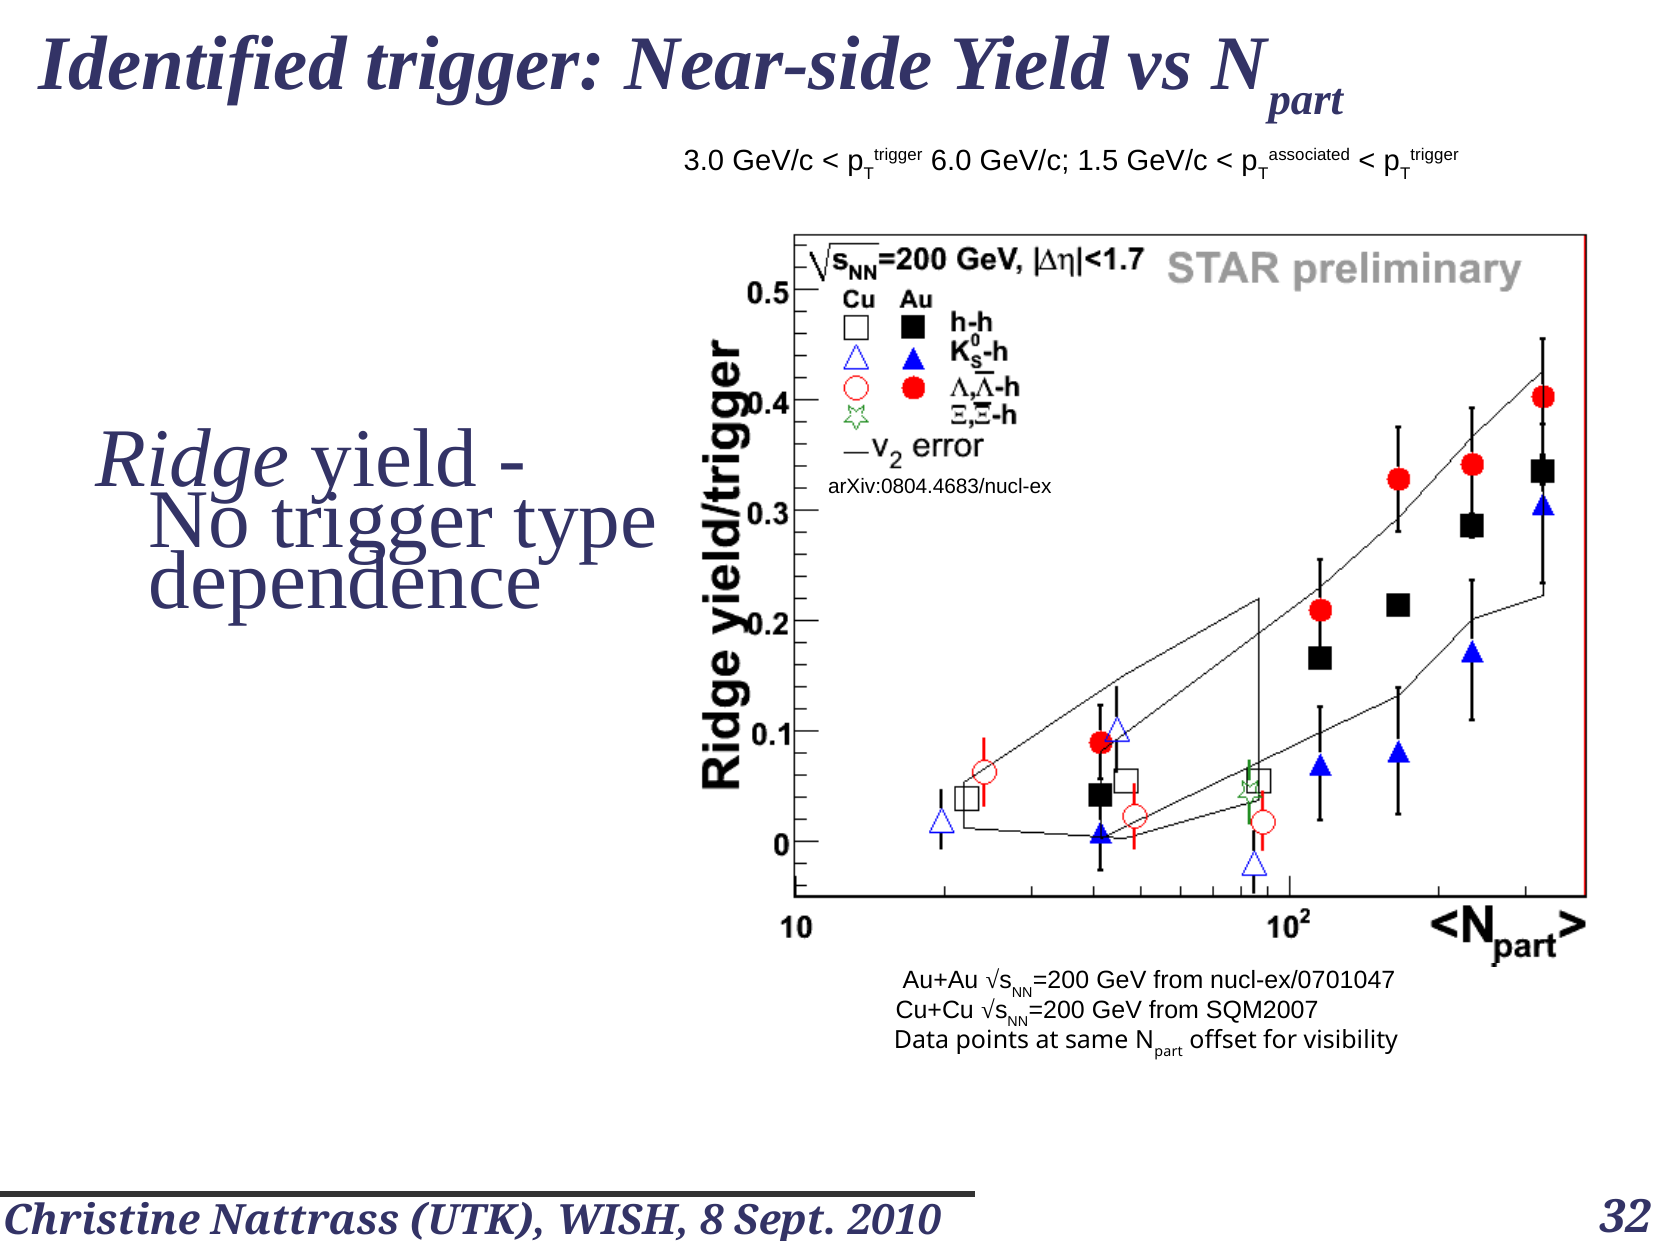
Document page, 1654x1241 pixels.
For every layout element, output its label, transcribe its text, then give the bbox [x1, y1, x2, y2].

title Identified trigger: Near-side Yield vs Npart [0, 0, 1524, 151]
text_box Au+Au √sNN=200 GeV from nucl-ex/0701047 Cu+Cu √sNN=200 GeV from SQM2007 [880, 958, 1601, 1018]
list Ridge yield - No trigger type dependence [77, 438, 676, 750]
picture [692, 224, 1596, 968]
text_box 3.0 GeV/c < pTtrigger 6.0 GeV/c; 1.5 GeV/c < pTassociated < pTtrigger [668, 136, 1654, 196]
text_box arXiv:0804.4683/nucl-ex [813, 469, 1067, 508]
text_box [668, 196, 1648, 993]
text_box Data points at same Npart offset for visibility [879, 1014, 1477, 1070]
